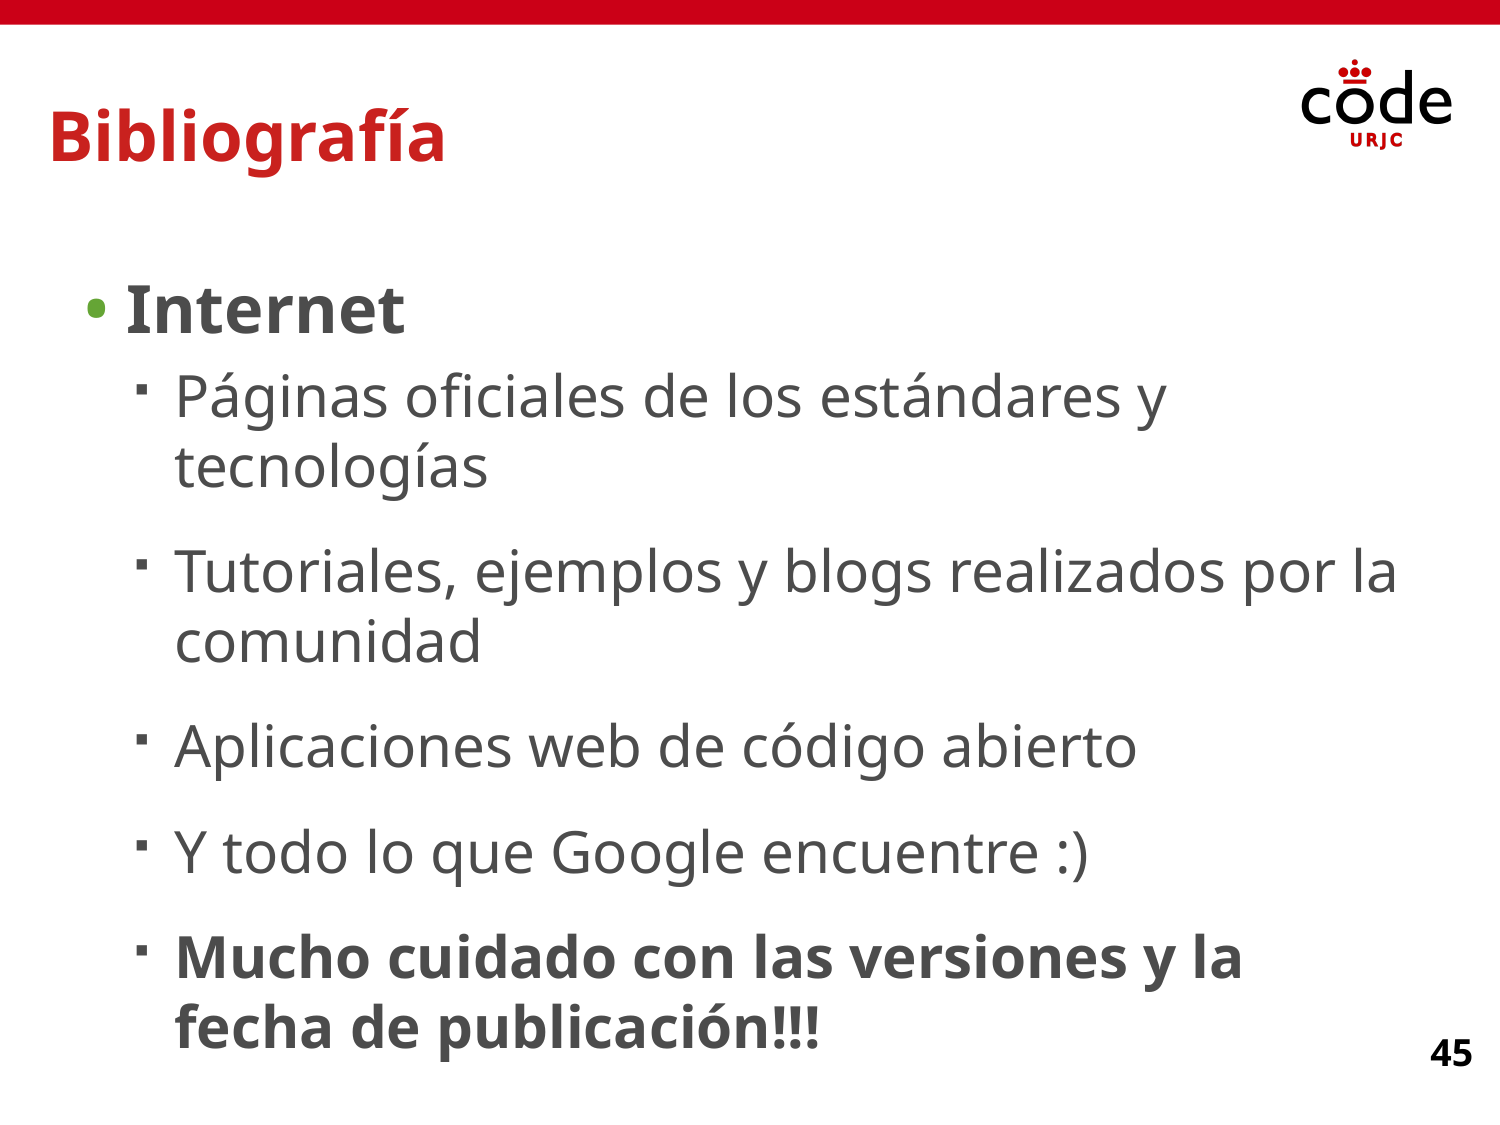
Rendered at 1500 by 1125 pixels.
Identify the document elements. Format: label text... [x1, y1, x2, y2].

picture [1284, 50, 1468, 161]
list Internet Páginas oficiales de los estándares y tecnologías Tutoriales, ejemplos y blogs realizados por la comunidad Aplicaciones web de código abierto Y todo lo que Google encuentre :) Mucho cuidado con las versiones y la fecha de publicación!!! [51, 259, 1425, 1016]
title Bibliografía [32, 79, 1383, 189]
